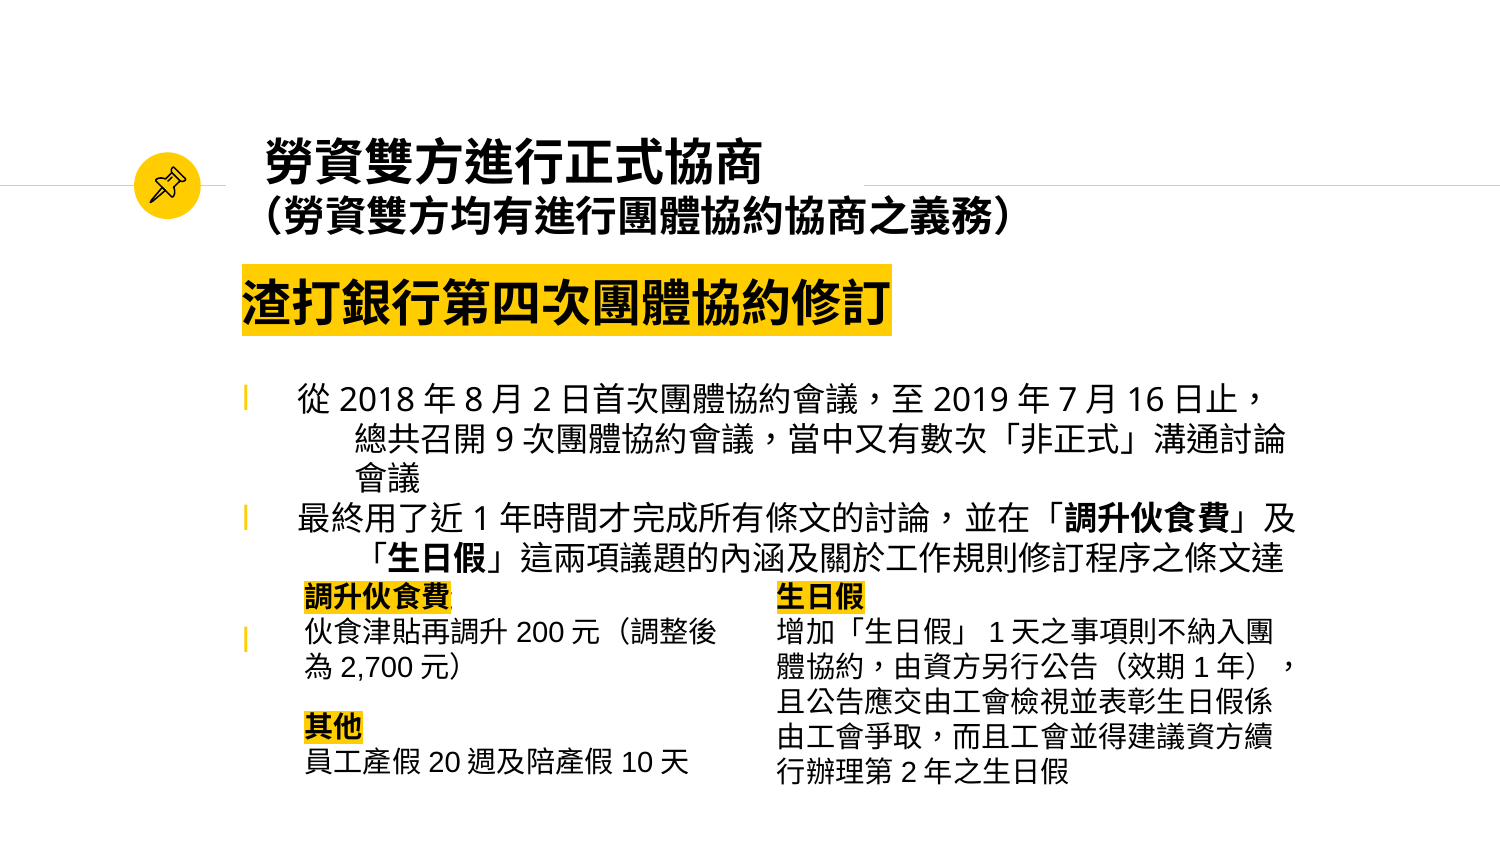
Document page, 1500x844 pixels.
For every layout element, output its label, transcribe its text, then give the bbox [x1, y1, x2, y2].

title 勞資雙方進行正式協商 （勞資雙方均有進行團體協約協商之義務） [226, 114, 1211, 256]
list 從2018年8月2日首次團體協約會議，至2019年7月16日止，總共召開9次團體協約會議，當中又有數次「非正式」溝通討論會議 最終用了近1年時間才完成所有條文的討論，並在「調升伙食費」及「生日假」這兩項議題的內涵及關於工作規則修訂程序之條文達成共識 [226, 362, 1317, 789]
text_box 渣打銀行第四次團體協約修訂 [226, 256, 1046, 354]
text_box 調升伙食費 伙食津貼再調升200元（調整後為2,700元） [289, 563, 739, 693]
text_box 生日假 增加「生日假」1天之事項則不納入團體協約，由資方另行公告（效期1年），且公告應交由工會檢視並表彰生日假係由工會爭取，而且工會並得建議資方續行辦理第2年之生日假 [761, 563, 1294, 812]
text_box 其他 員工產假20週及陪產假10天 [289, 693, 739, 844]
